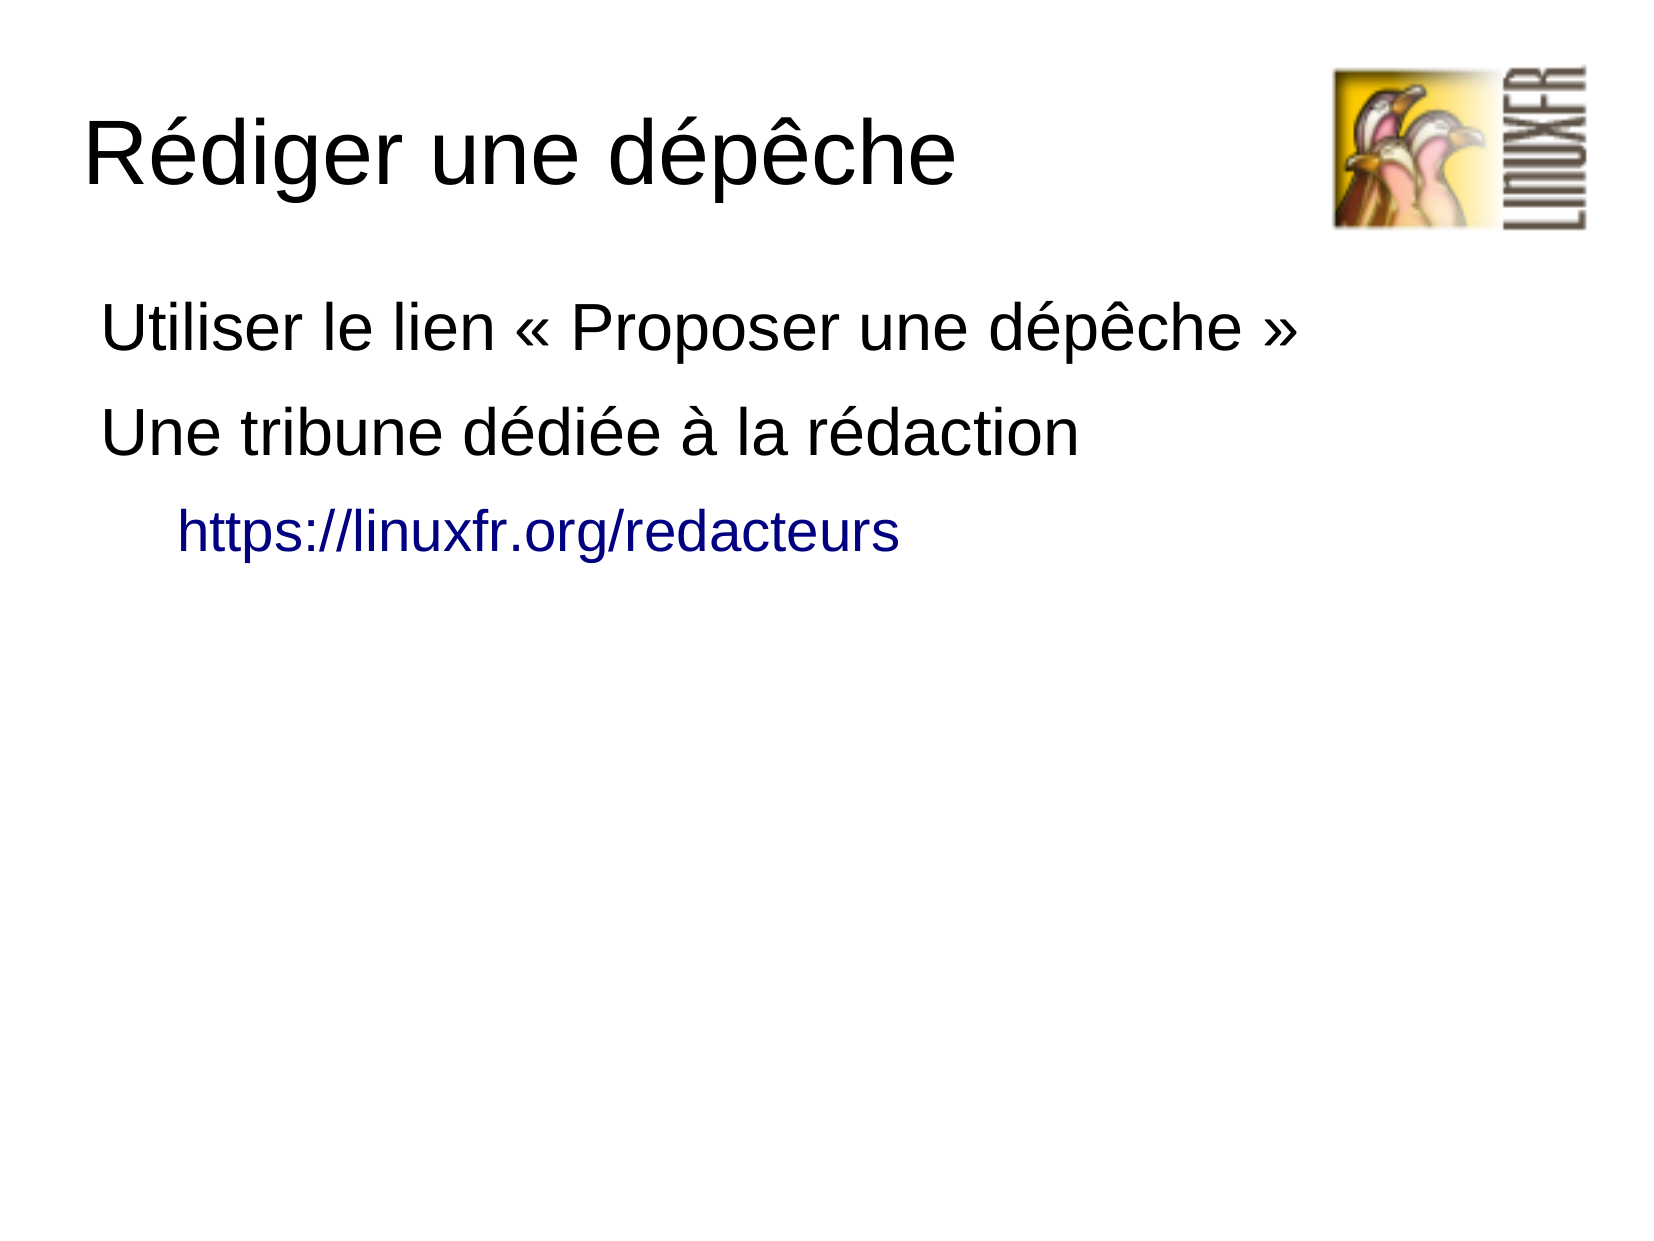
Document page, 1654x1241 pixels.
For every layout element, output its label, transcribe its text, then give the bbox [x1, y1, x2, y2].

title Rédiger une dépêche [82, 49, 1211, 257]
picture [1328, 63, 1595, 237]
list Utiliser le lien « Proposer une dépêche » Une tribune dédiée à la rédaction https://linuxfr.org/redacteurs [82, 290, 1571, 1109]
